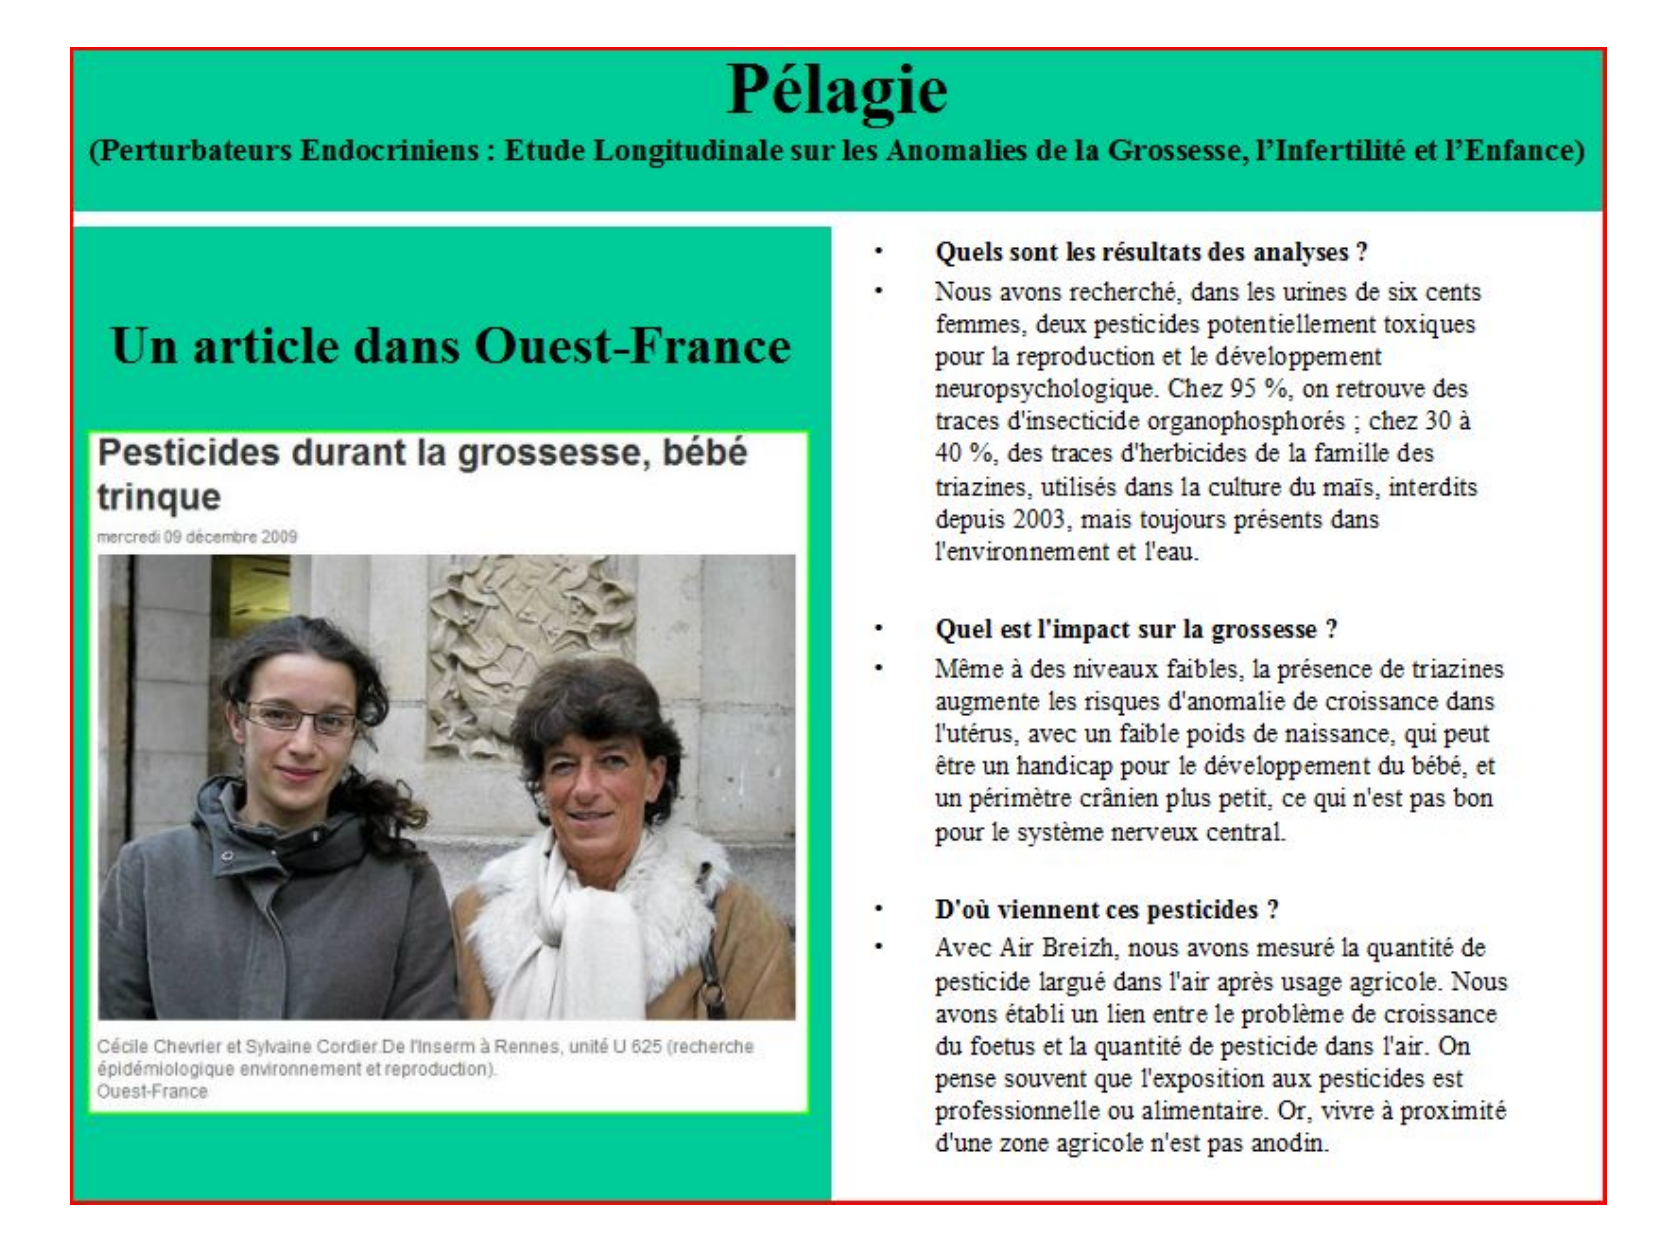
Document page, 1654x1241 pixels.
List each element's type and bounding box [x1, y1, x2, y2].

picture [70, 47, 1607, 1205]
